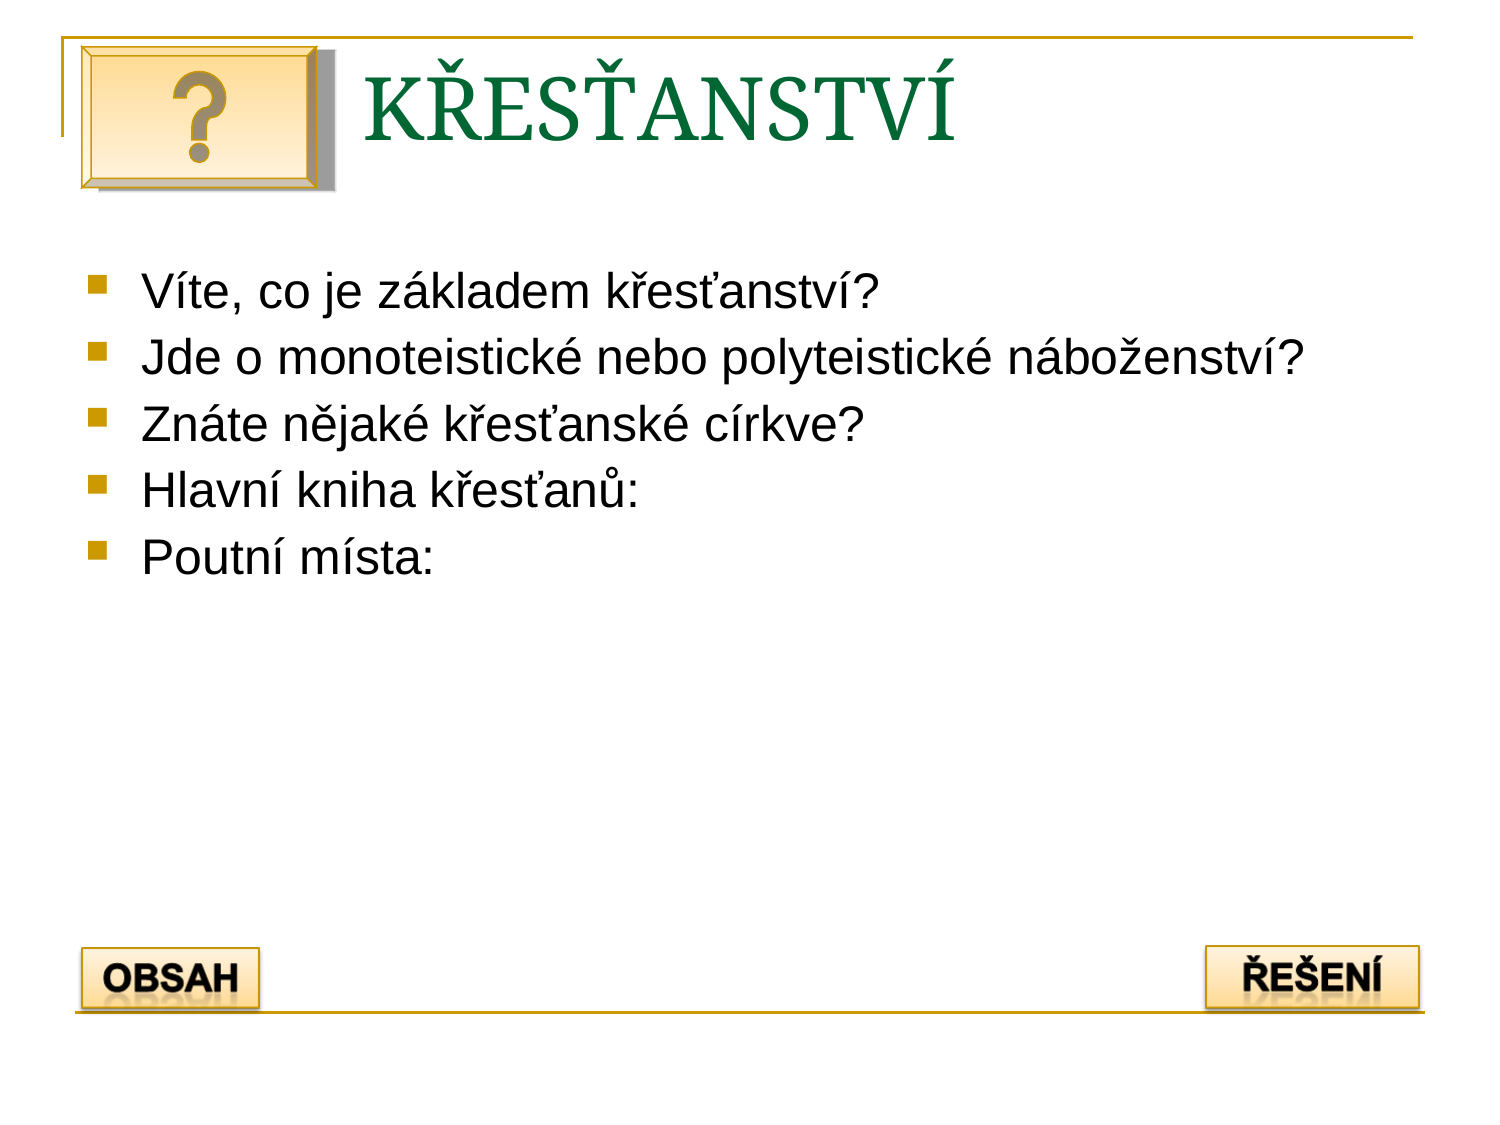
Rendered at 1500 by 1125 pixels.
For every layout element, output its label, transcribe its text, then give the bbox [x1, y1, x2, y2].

picture [1197, 937, 1428, 1055]
picture [69, 938, 272, 1055]
title KŘESŤANSTVÍ [75, 45, 1426, 233]
text_box [83, 46, 317, 188]
list Víte, co je základem křesťanství? Jde o monoteistické nebo polyteistické náboženství? Znáte nějaké křesťanské církve? Hlavní kniha křesťanů: Poutní místa: [70, 257, 1421, 1002]
